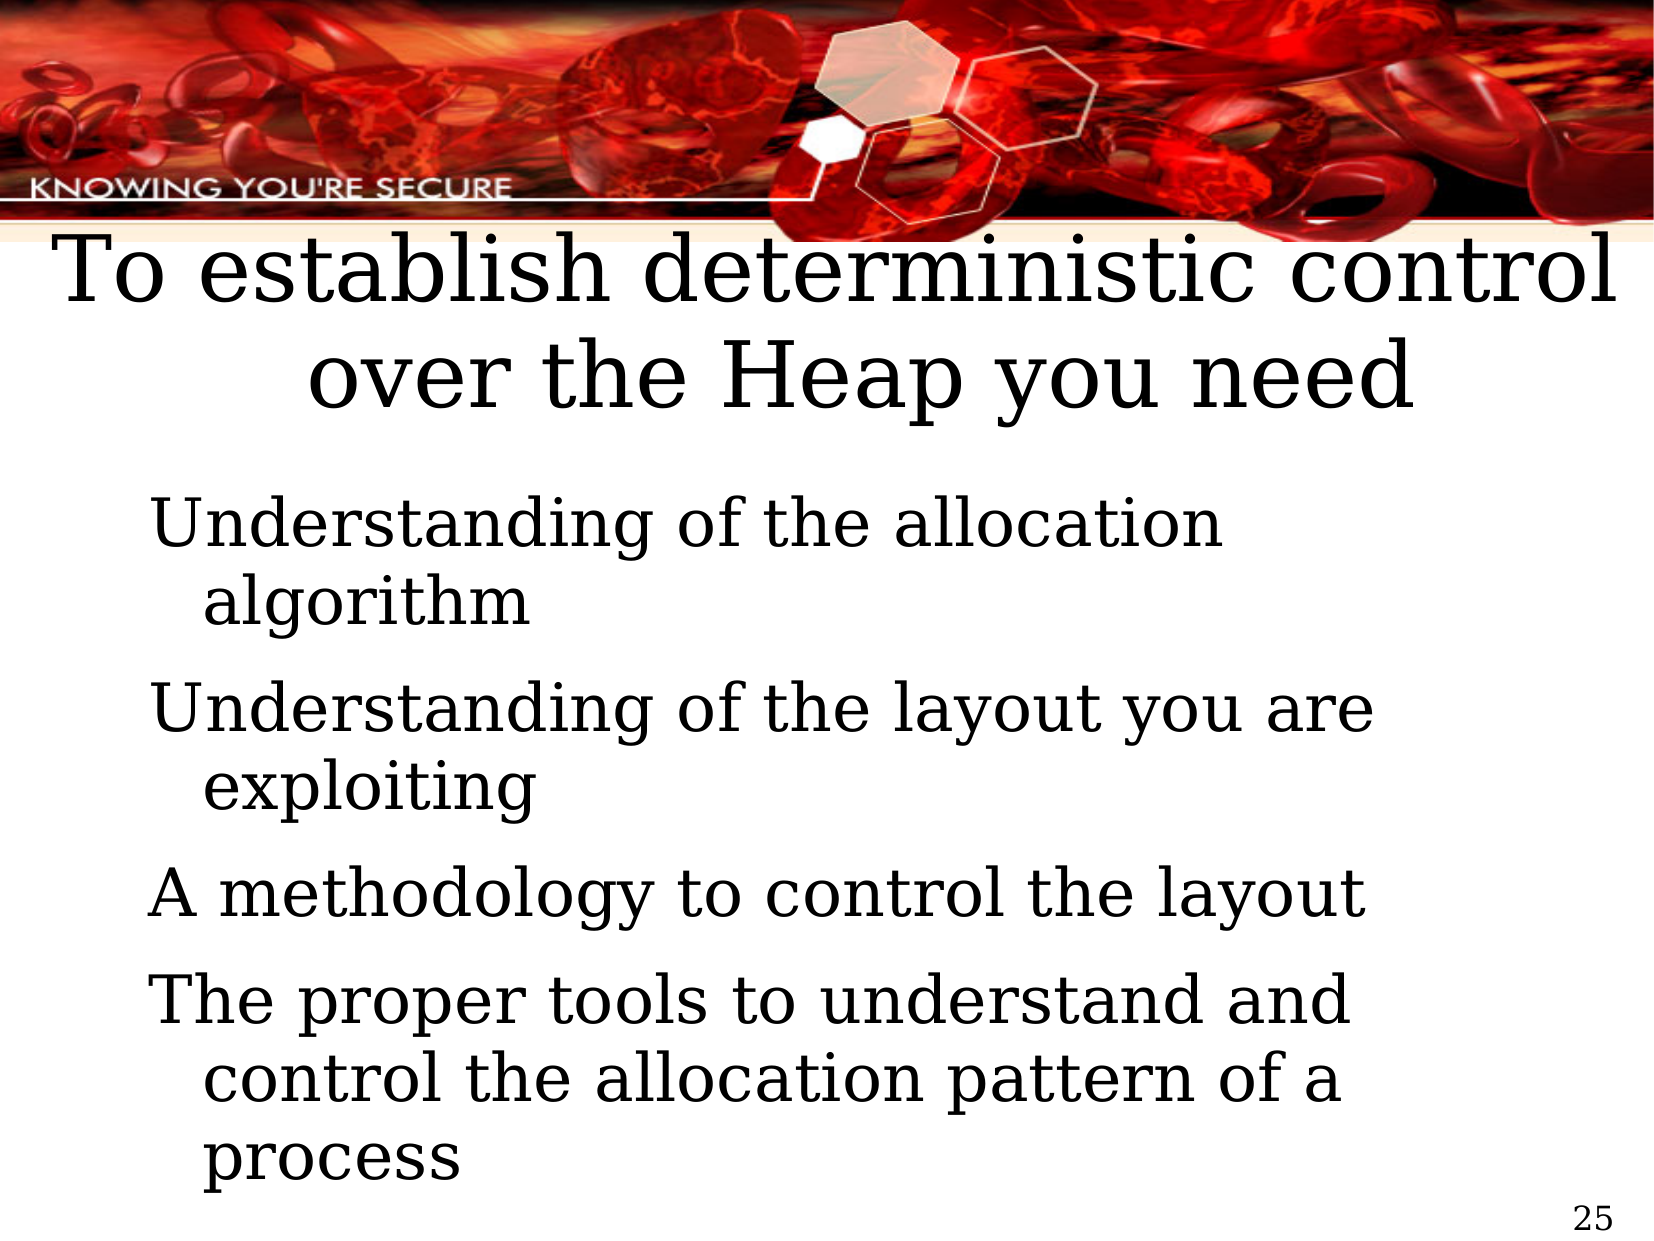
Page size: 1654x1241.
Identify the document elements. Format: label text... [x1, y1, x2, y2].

title To establish deterministic control over the Heap you need [0, 215, 1654, 430]
picture [0, 0, 1654, 215]
list Understanding of the allocation algorithm Understanding of the layout you are exploiting A methodology to control the layout The proper tools to understand and control the allocation pattern of a process [131, 484, 1544, 1218]
